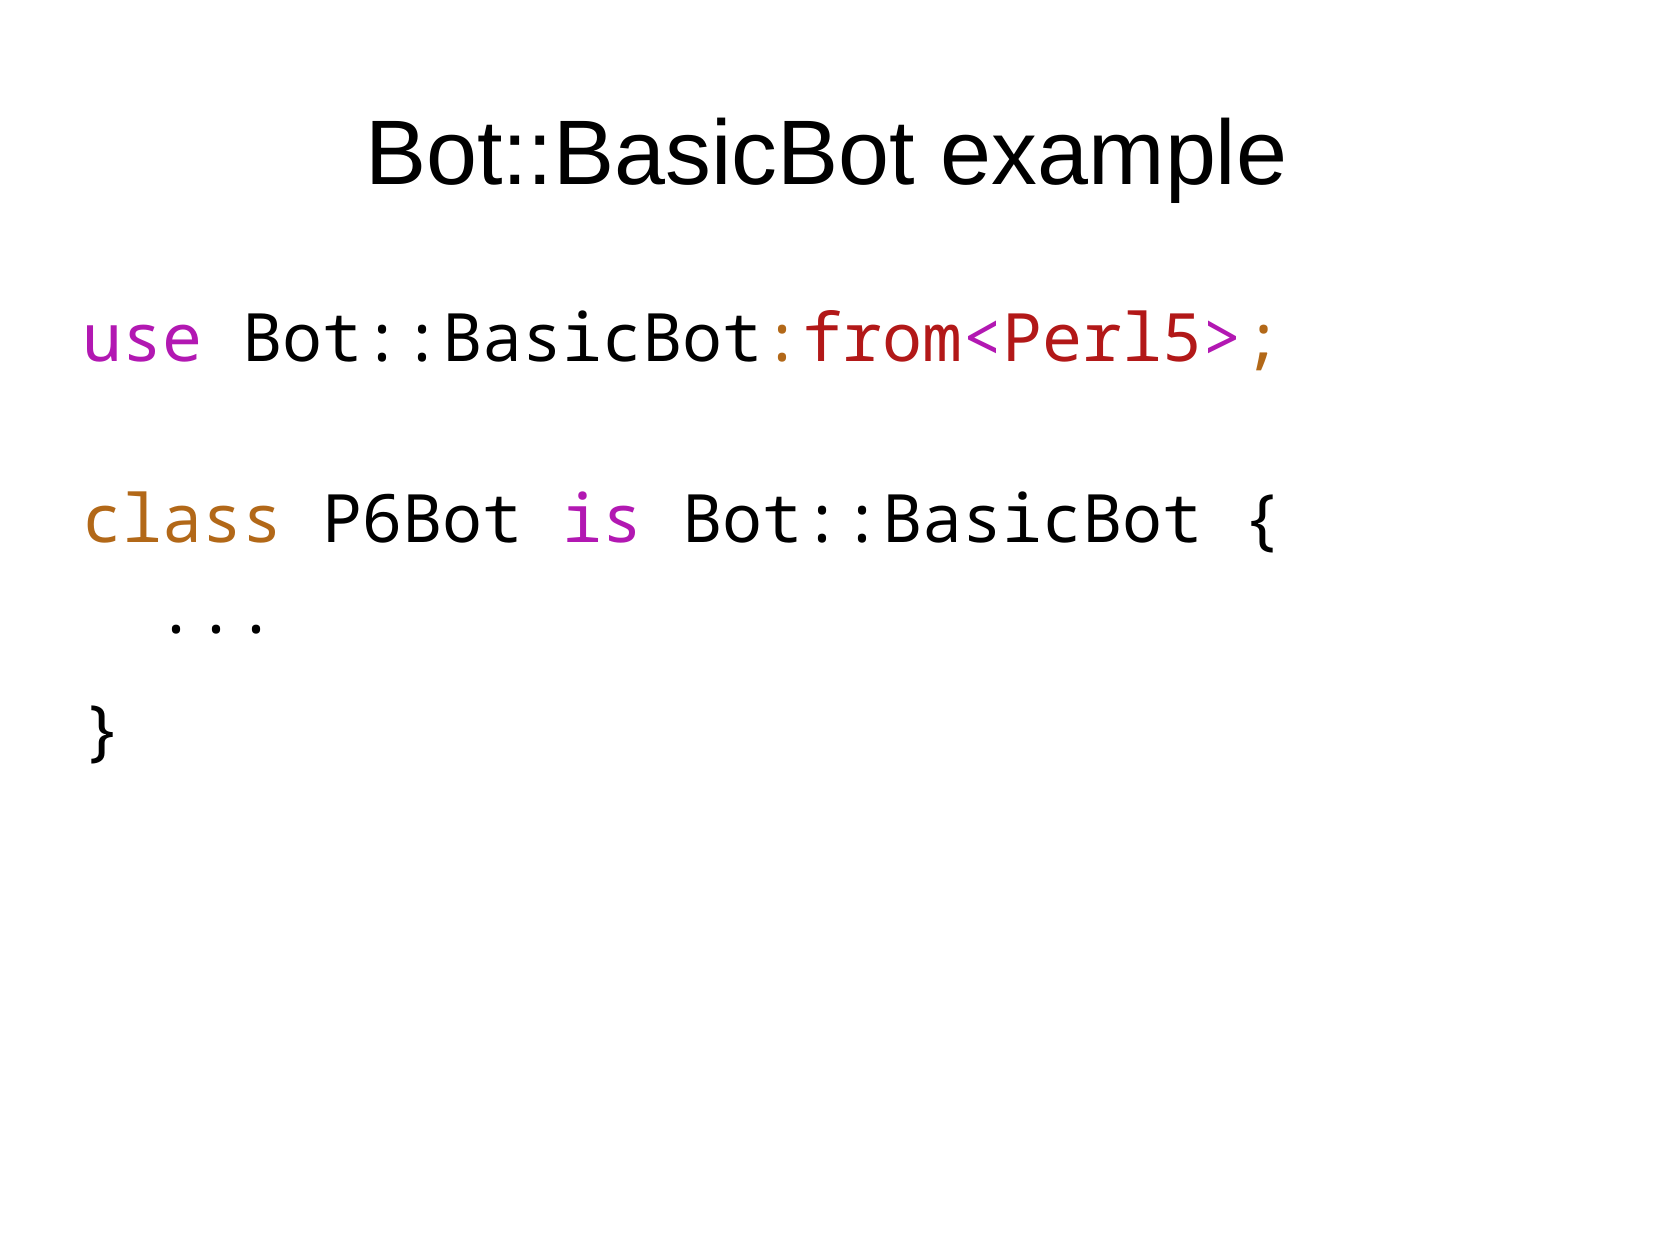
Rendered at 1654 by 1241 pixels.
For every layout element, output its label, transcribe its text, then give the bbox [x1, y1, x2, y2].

list use Bot::BasicBot:from<Perl5>; class P6Bot is Bot::BasicBot { ... } [82, 290, 1571, 1010]
title Bot::BasicBot example [82, 49, 1571, 257]
